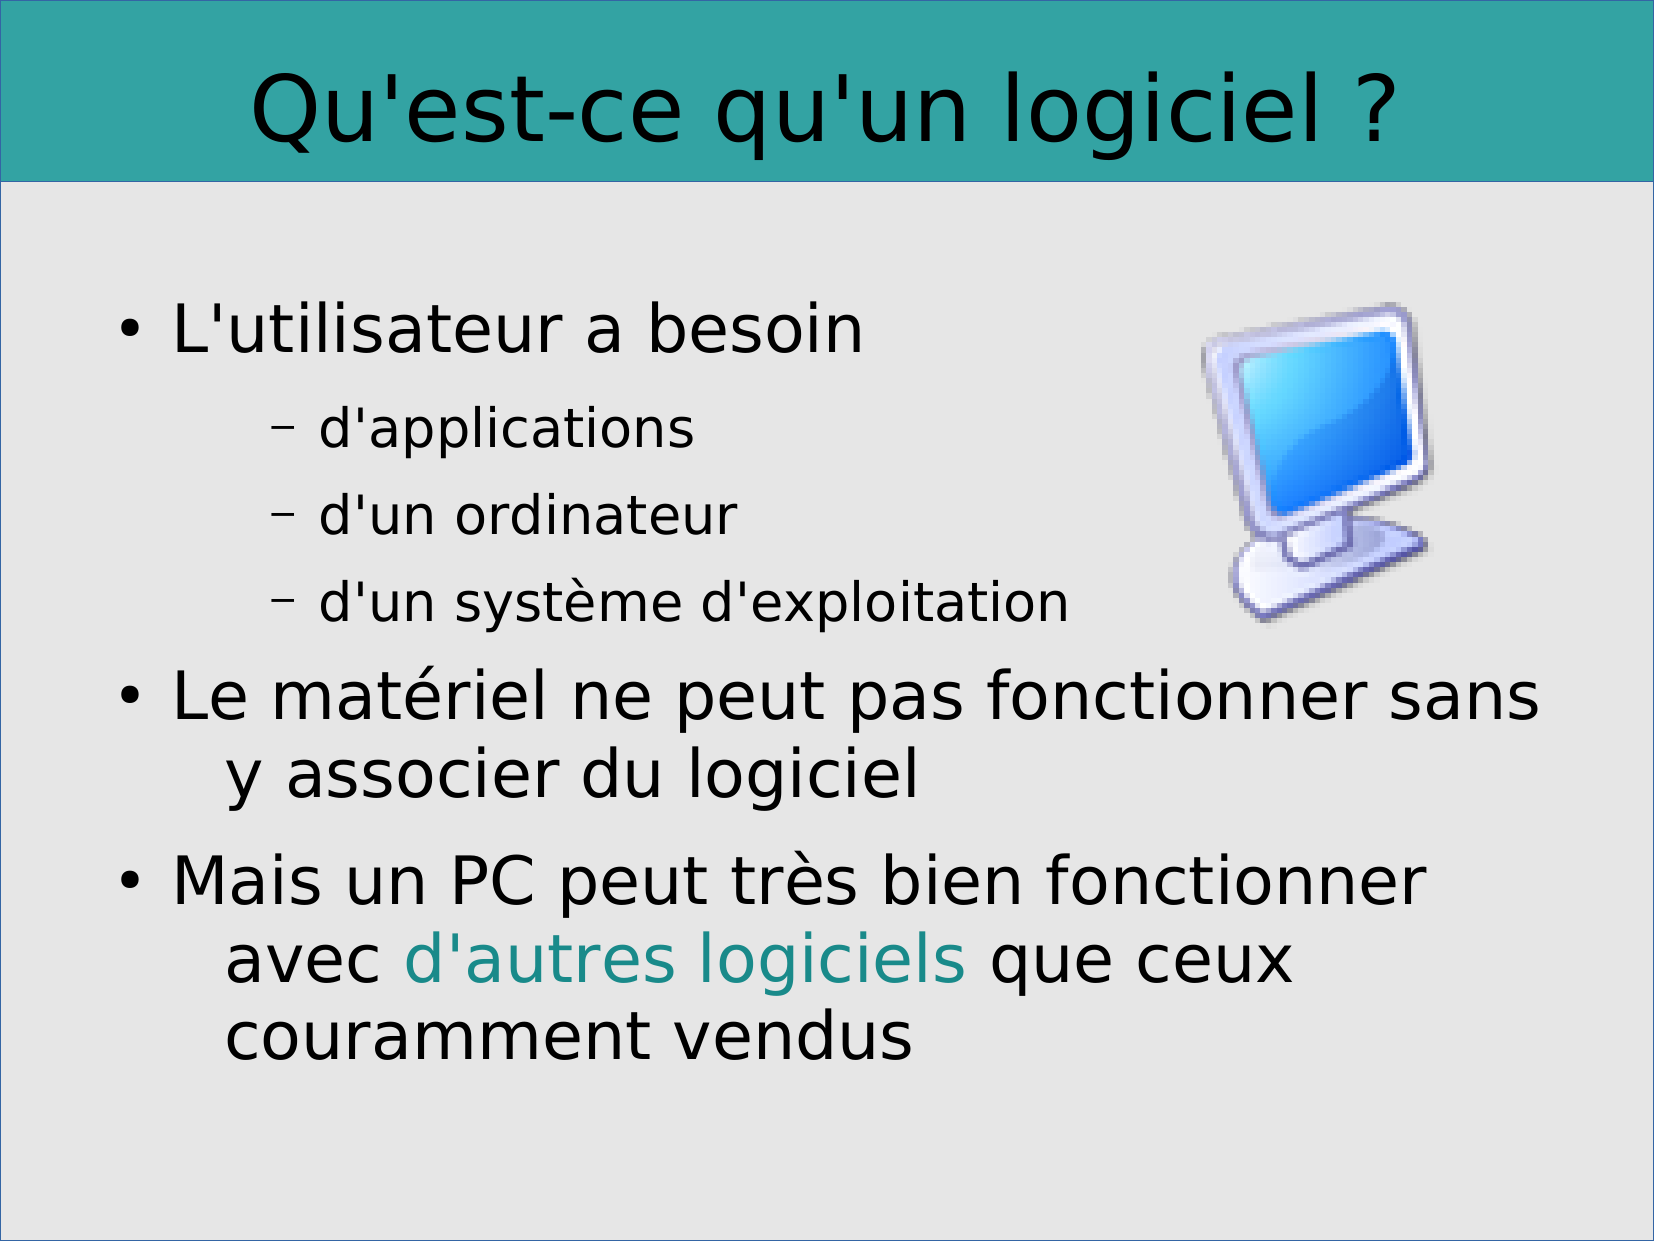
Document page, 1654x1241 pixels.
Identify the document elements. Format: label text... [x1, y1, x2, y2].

picture [1147, 302, 1494, 629]
list L'utilisateur a besoin d'applications d'un ordinateur d'un système d'exploitation Le matériel ne peut pas fonctionner sans y associer du logiciel Mais un PC peut très bien fonctionner avec d'autres logiciels que ceux couramment vendus [82, 290, 1571, 1109]
title Qu'est-ce qu'un logiciel ? [82, 49, 1571, 170]
